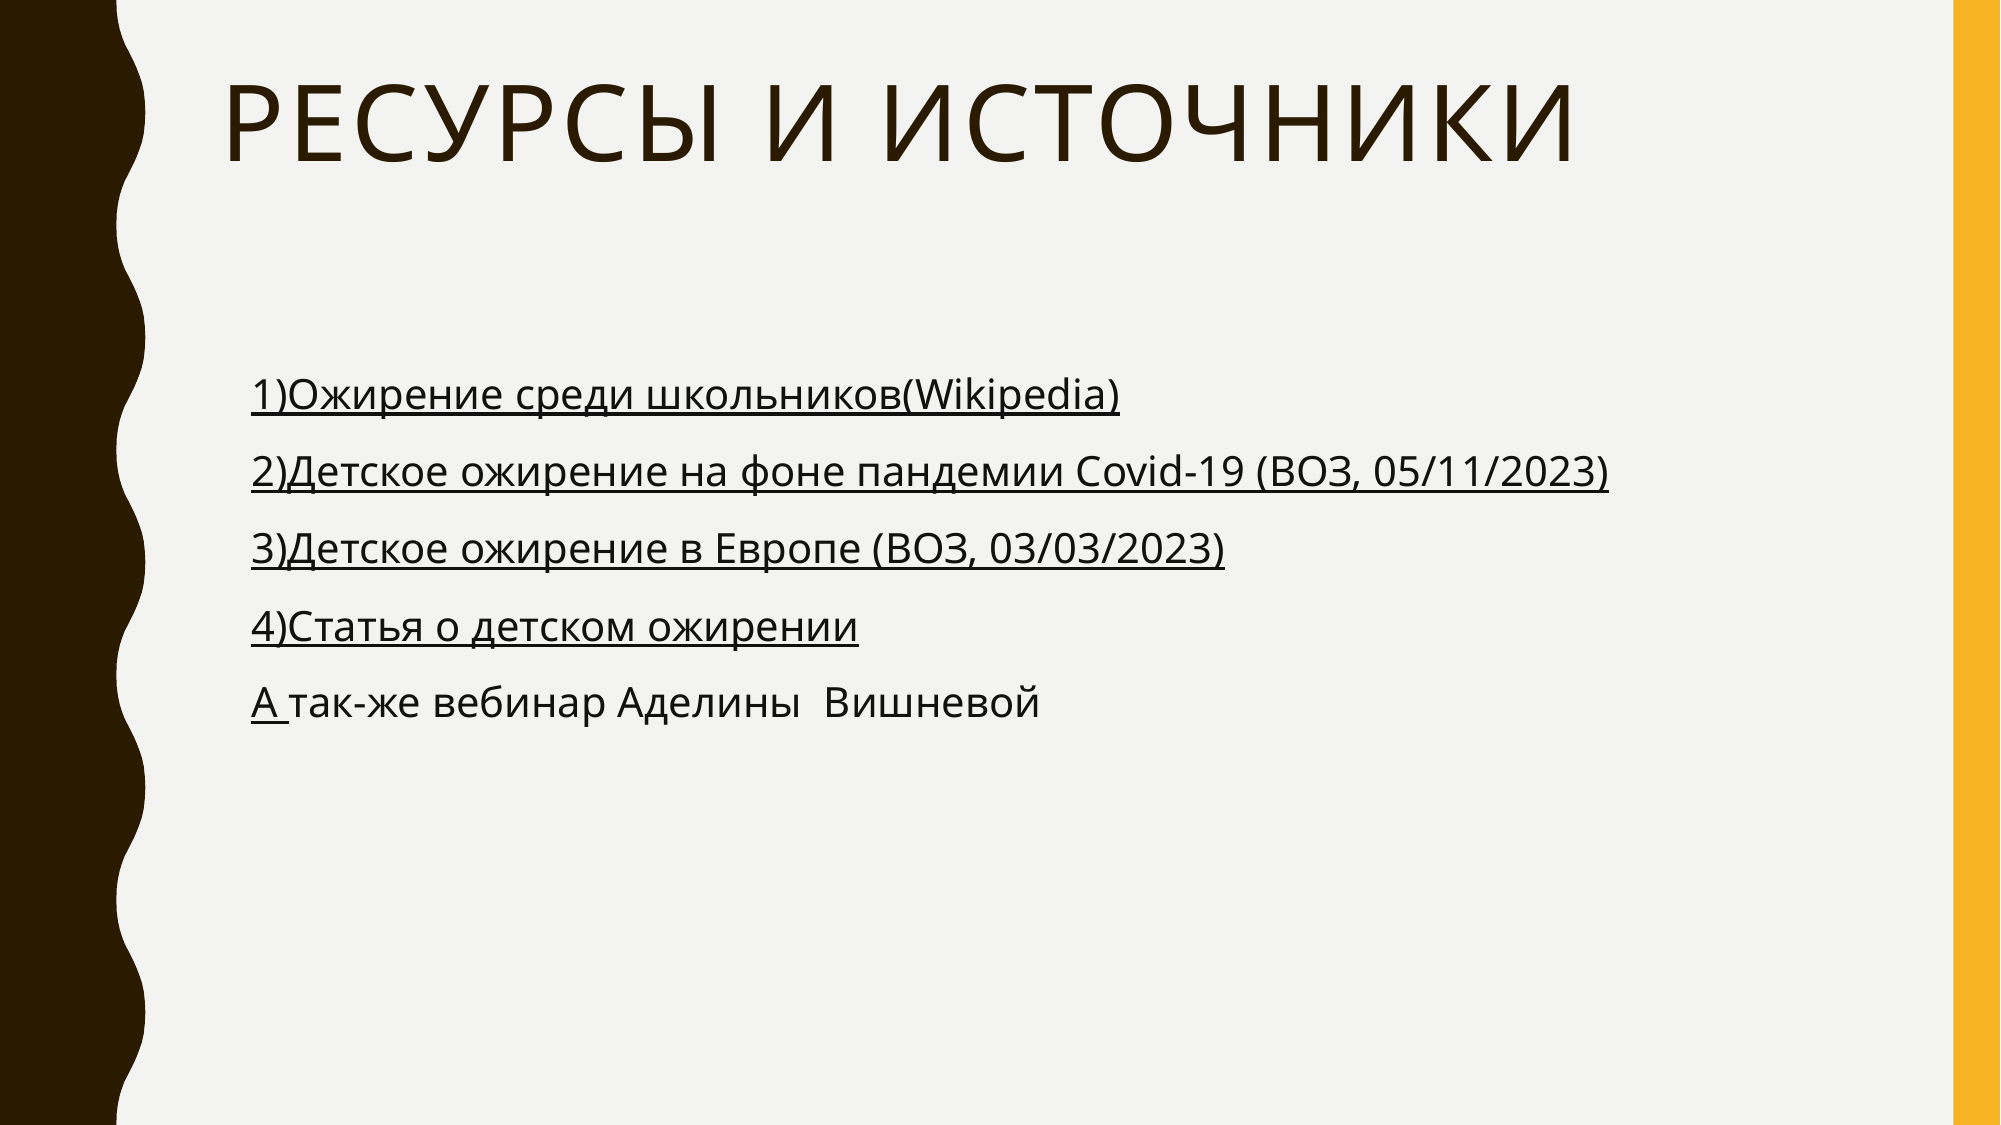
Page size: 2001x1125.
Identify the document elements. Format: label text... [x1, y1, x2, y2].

title Ресурсы и Источники [205, 62, 1875, 308]
list 1)Ожирение среди школьников(Wikipedia) 2)Детское ожирение на фоне пандемии Covid-19 (ВОЗ, 05/11/2023) 3)Детское ожирение в Европе (ВОЗ, 03/03/2023) 4)Статья о детском ожирении А так-же вебинар Аделины Вишневой [236, 354, 1906, 944]
